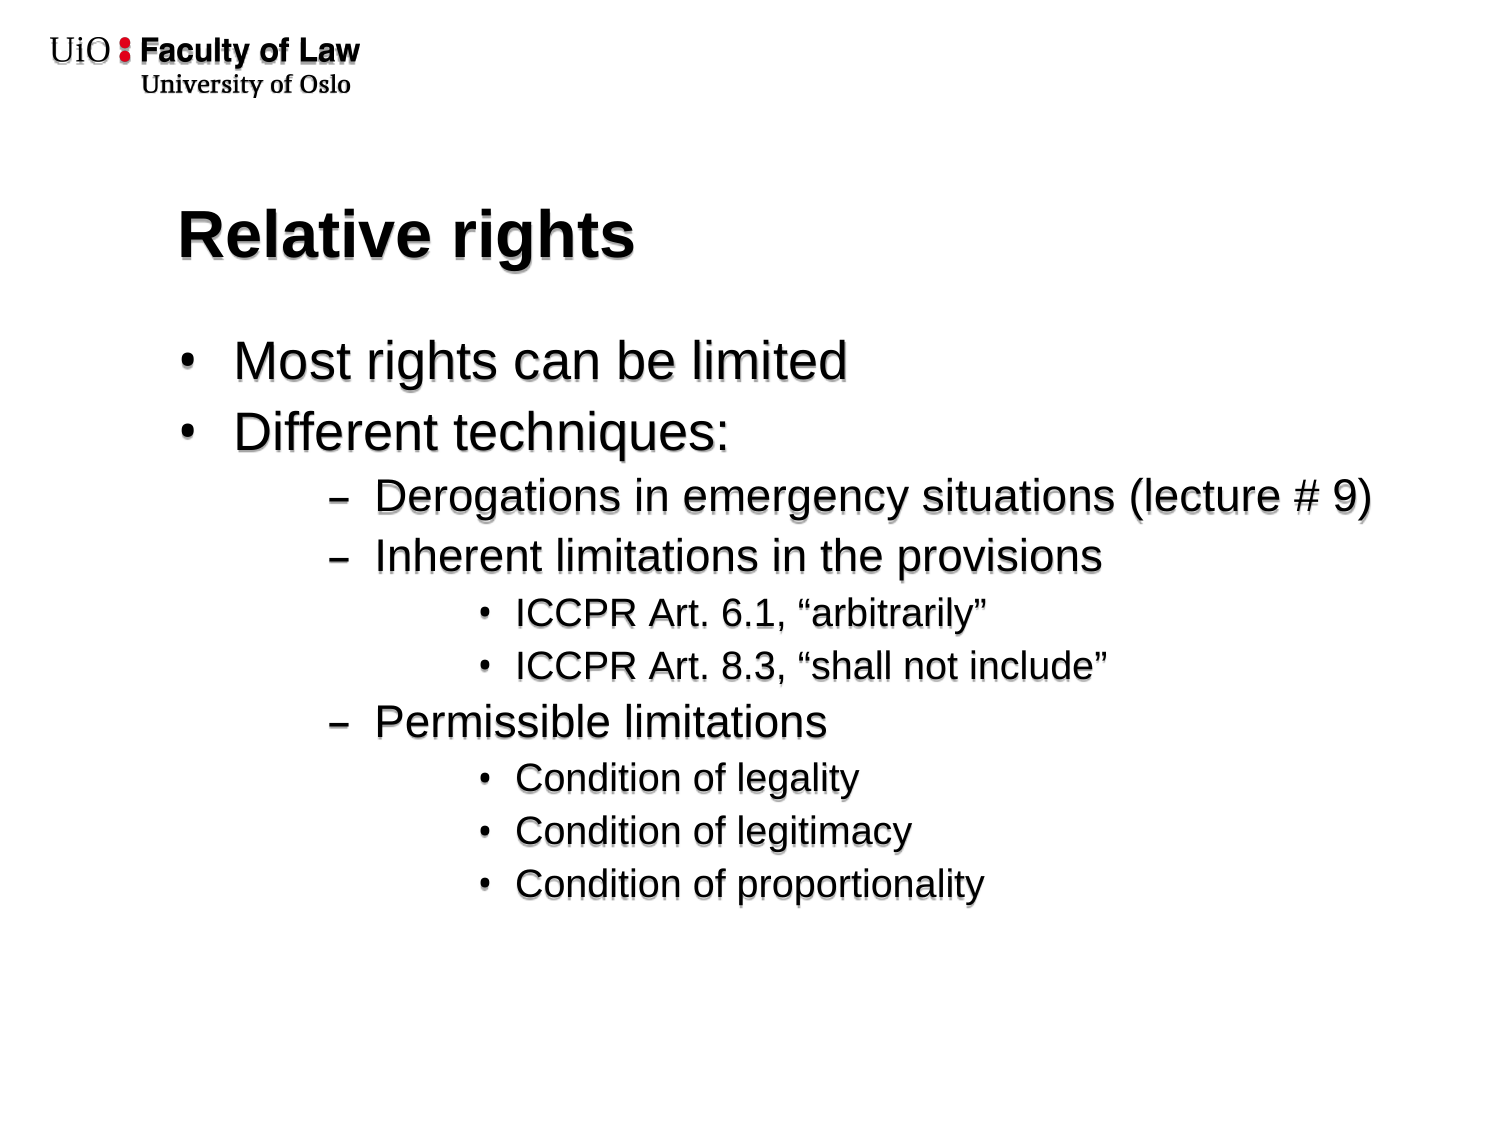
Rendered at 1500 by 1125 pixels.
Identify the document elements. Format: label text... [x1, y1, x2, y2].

title Relative rights [162, 137, 1426, 324]
list Most rights can be limited Different techniques: Derogations in emergency situations (lecture # 9) Inherent limitations in the provisions ICCPR Art. 6.1, “arbitrarily” ICCPR Art. 8.3, “shall not include” Permissible limitations Condition of legality Condition of legitimacy Condition of proportionality [162, 324, 1426, 1000]
